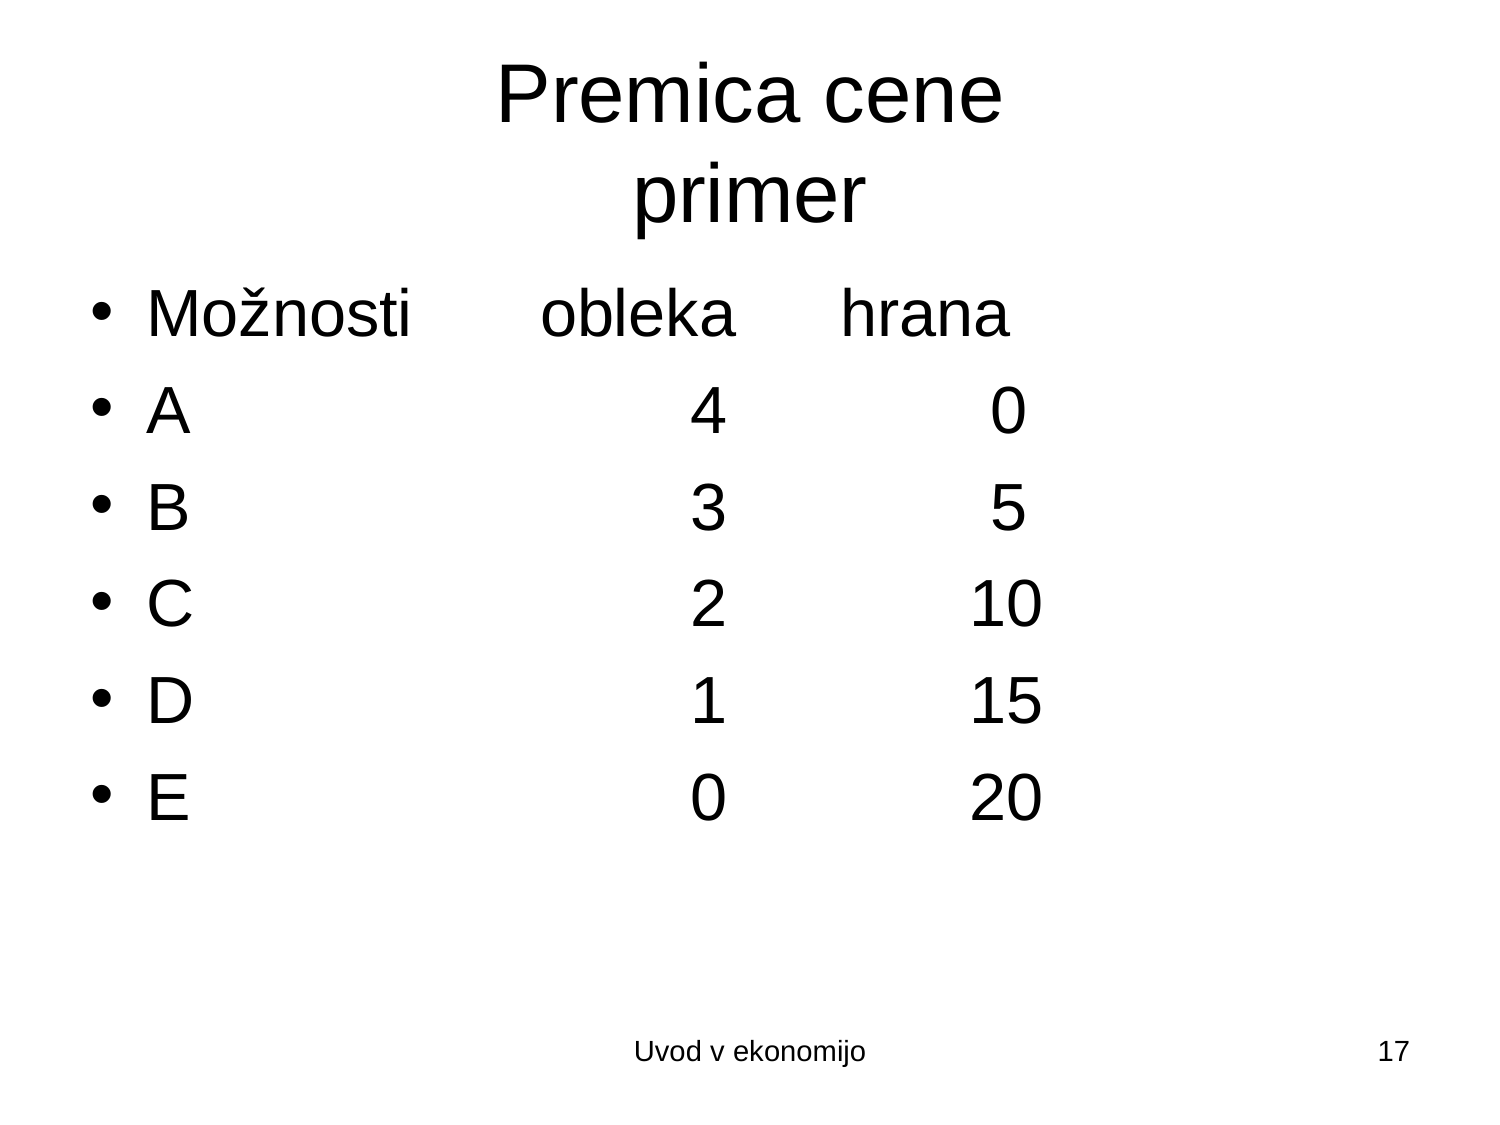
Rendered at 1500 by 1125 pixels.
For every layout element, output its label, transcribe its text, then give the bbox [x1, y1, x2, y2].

text_box Uvod v ekonomijo [512, 1024, 988, 1103]
list Možnosti obleka hrana A 4 0 B 3 5 C 2 10 D 1 15 E 0 20 [75, 262, 1426, 1006]
title Premica cene primer [75, 31, 1426, 247]
text_box <number> [1074, 1024, 1426, 1103]
